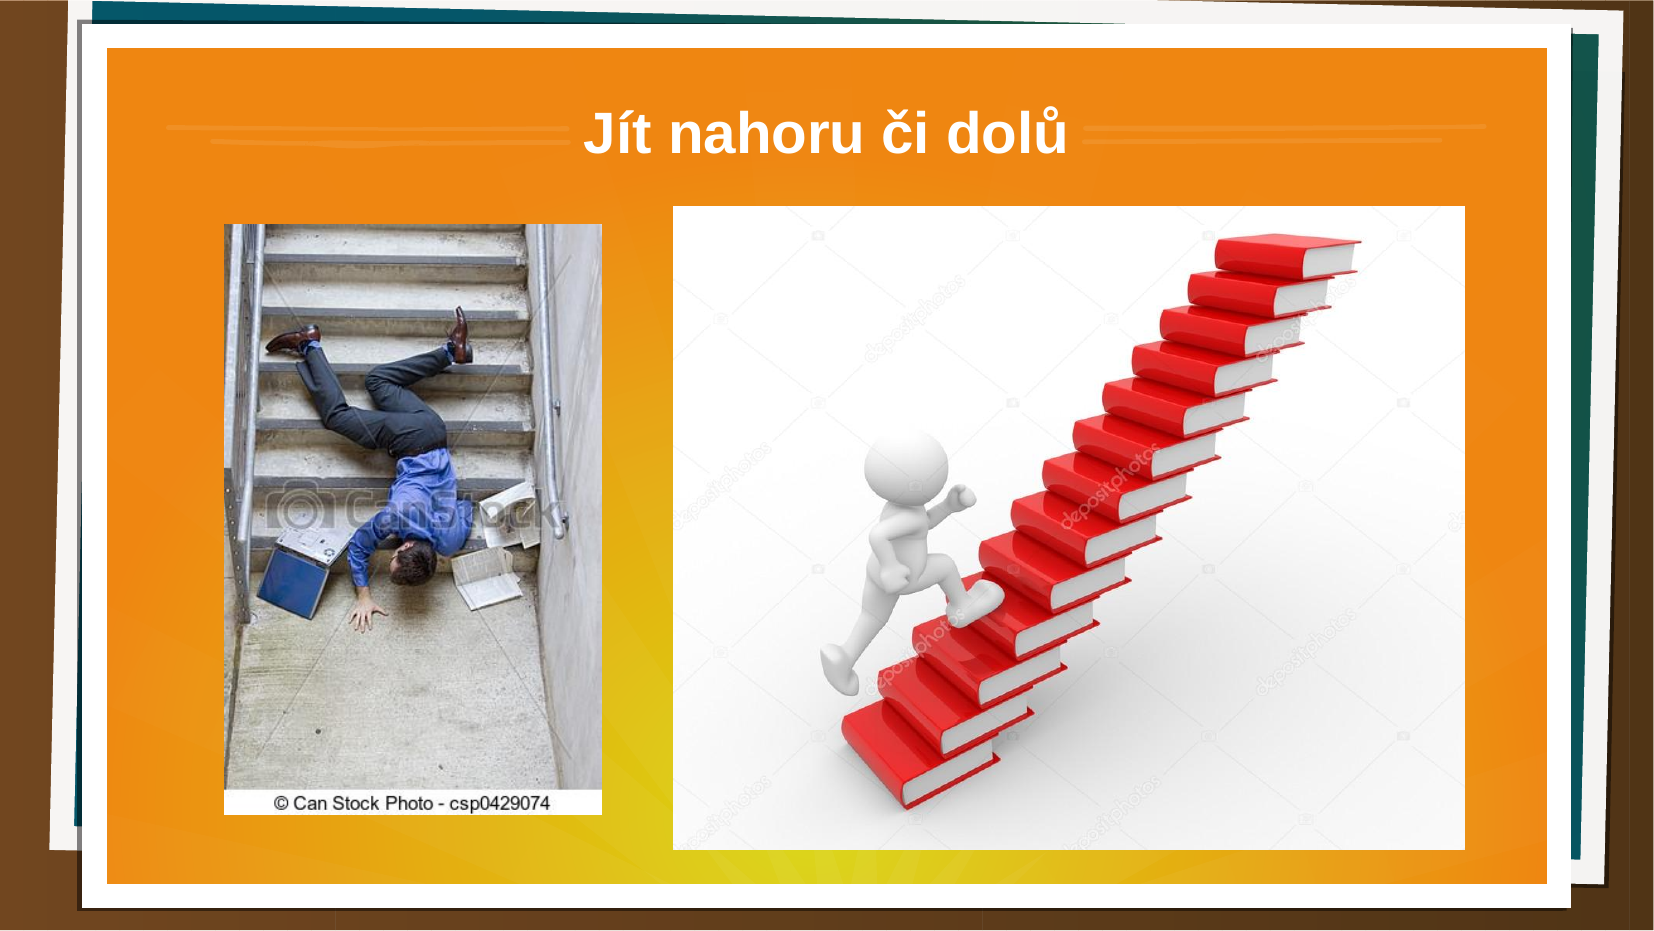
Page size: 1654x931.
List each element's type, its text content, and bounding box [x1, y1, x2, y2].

title Jít nahoru či dolů [566, 59, 1087, 207]
picture [224, 224, 602, 815]
picture [673, 206, 1465, 850]
